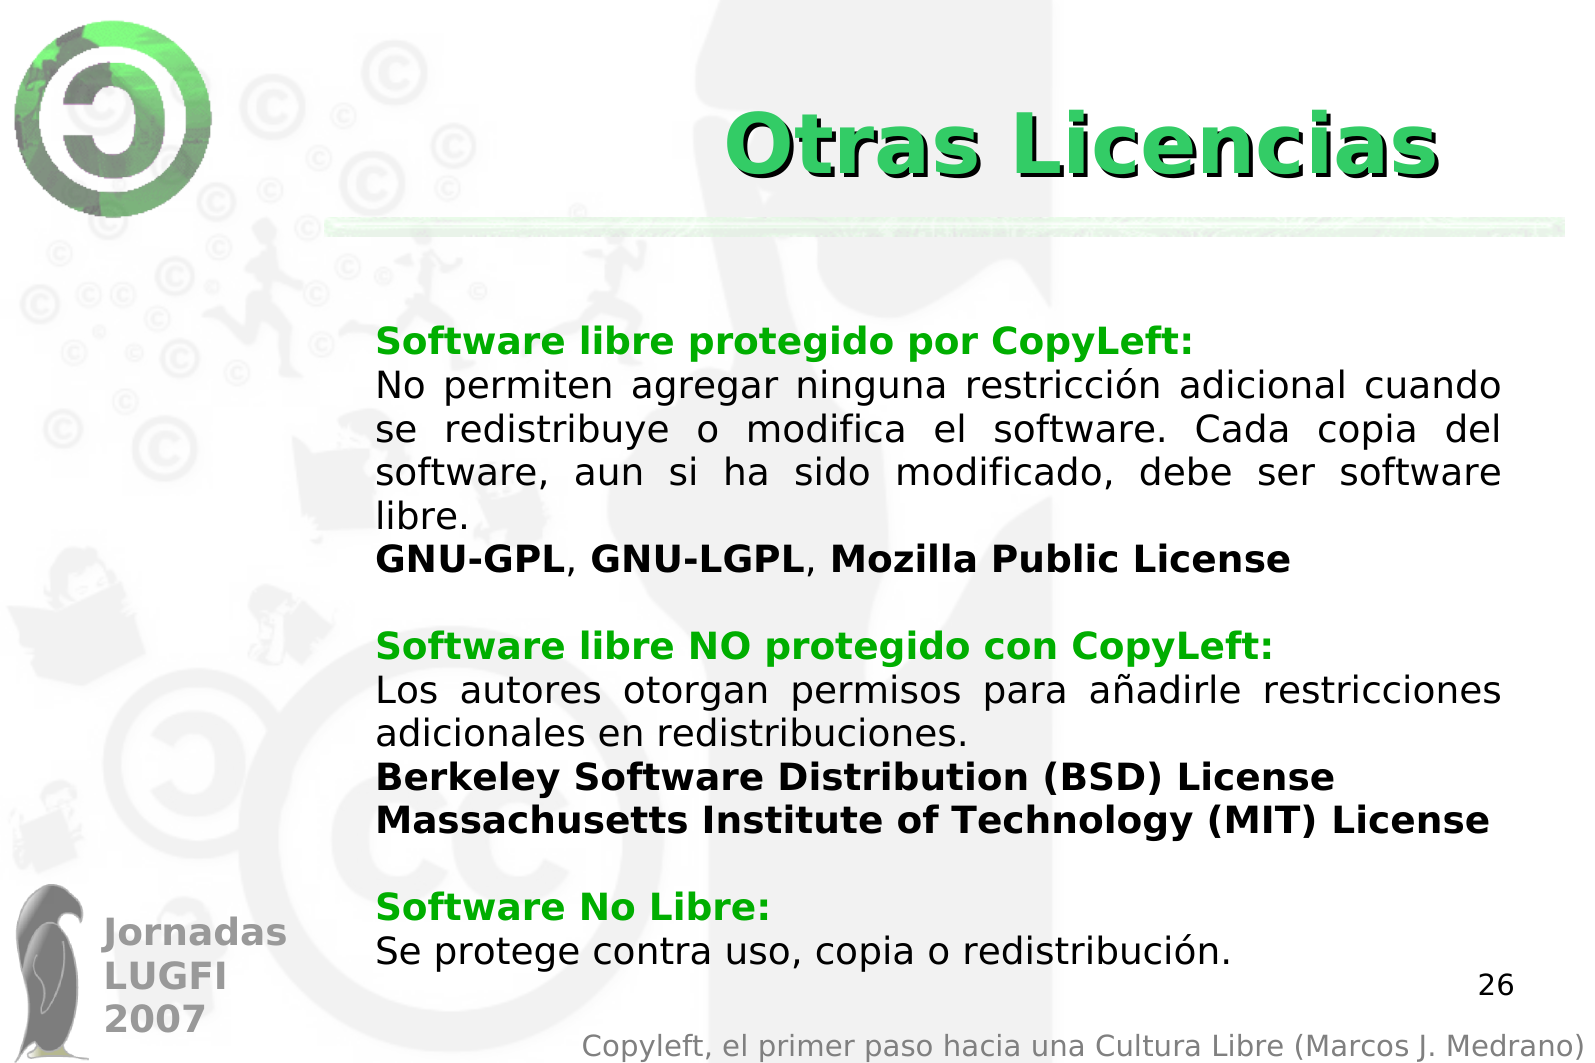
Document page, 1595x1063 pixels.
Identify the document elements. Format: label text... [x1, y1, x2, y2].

text_box Software libre protegido por CopyLeft: No permiten agregar ninguna restricción adicional cuando se redistribuye o modifica el software. Cada copia del software, aun si ha sido modificado, debe ser software libre. GNU-GPL, GNU-LGPL, Mozilla Public License Software libre NO protegido con CopyLeft: Los autores otorgan permisos para añadirle restricciones adicionales en redistribuciones. Berkeley Software Distribution (BSD) License Massachusetts Institute of Technology (MIT) License Software No Libre: Se protege contra uso, copia o redistribución. [360, 312, 1518, 1063]
text_box Otras Licencias [708, 88, 1565, 207]
